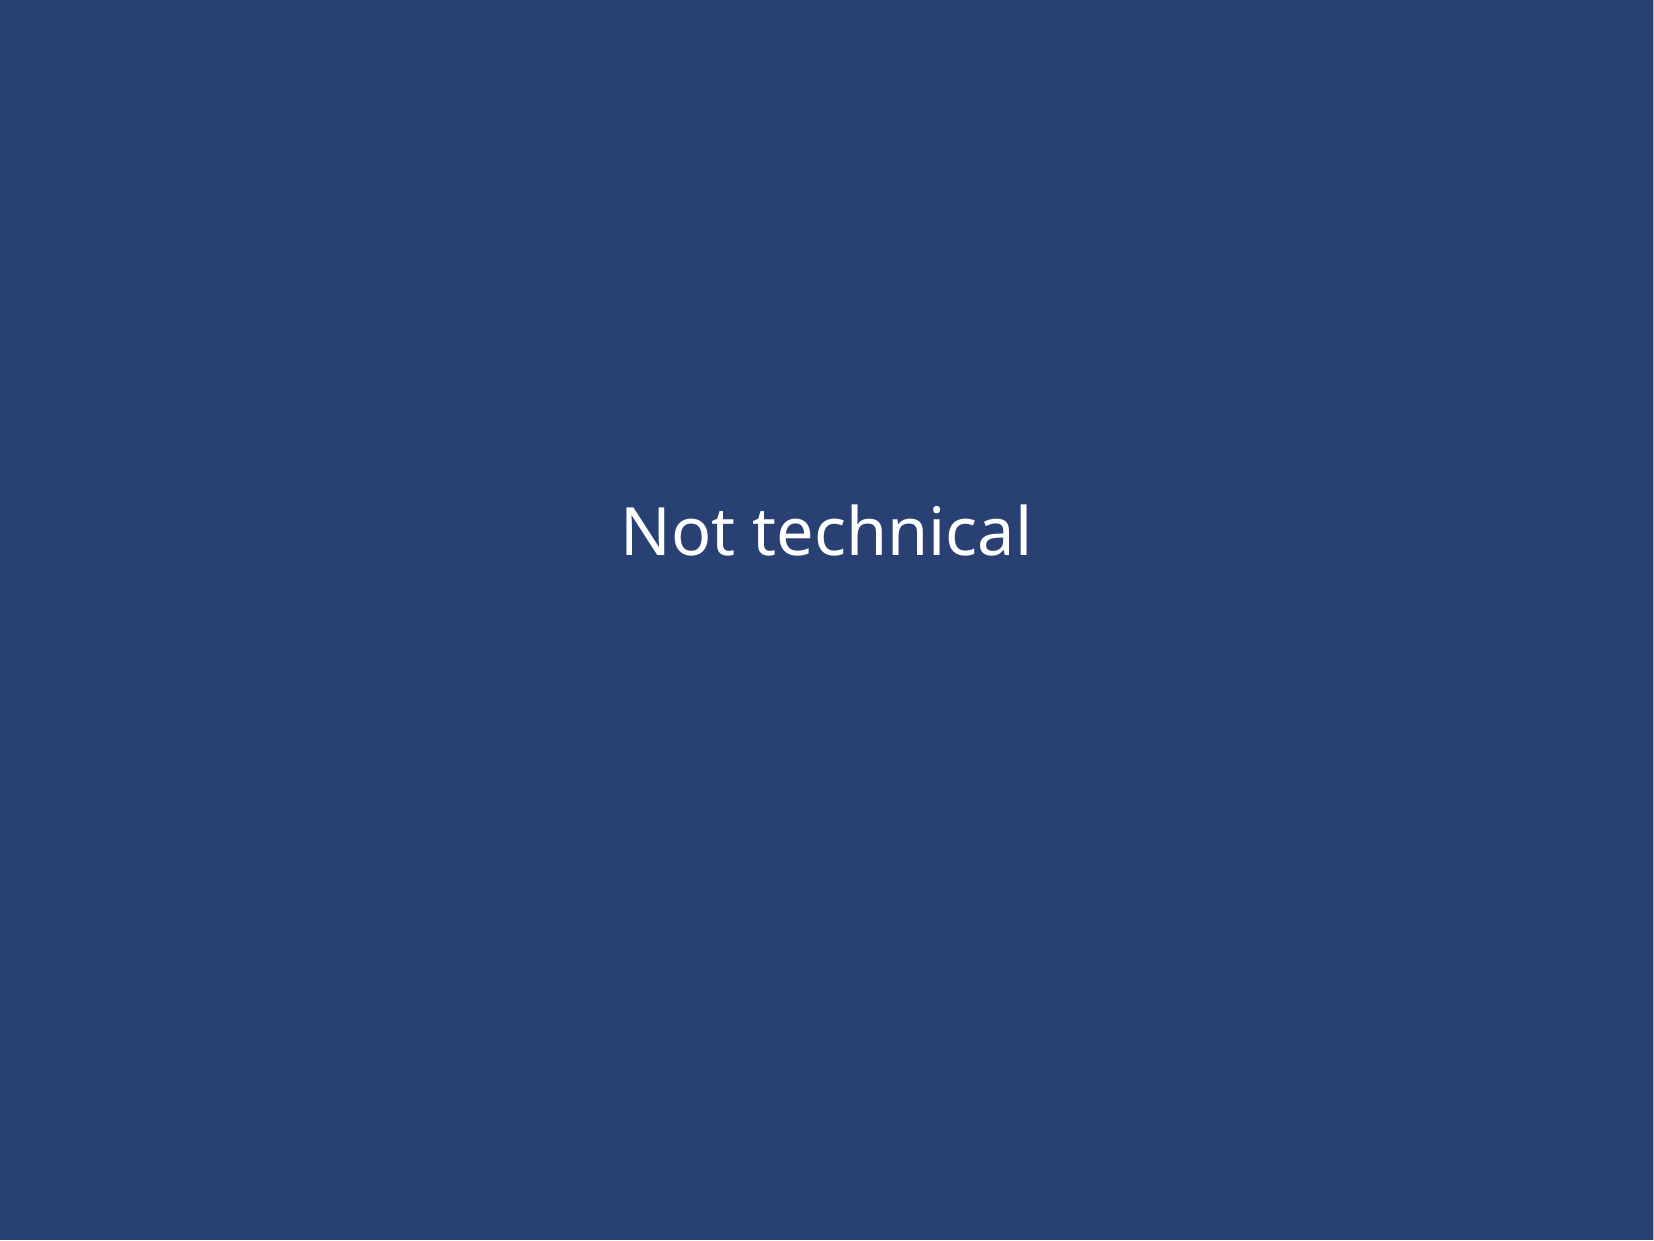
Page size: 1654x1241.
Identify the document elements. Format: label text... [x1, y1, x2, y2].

subtitle Not technical [82, 49, 1571, 1109]
